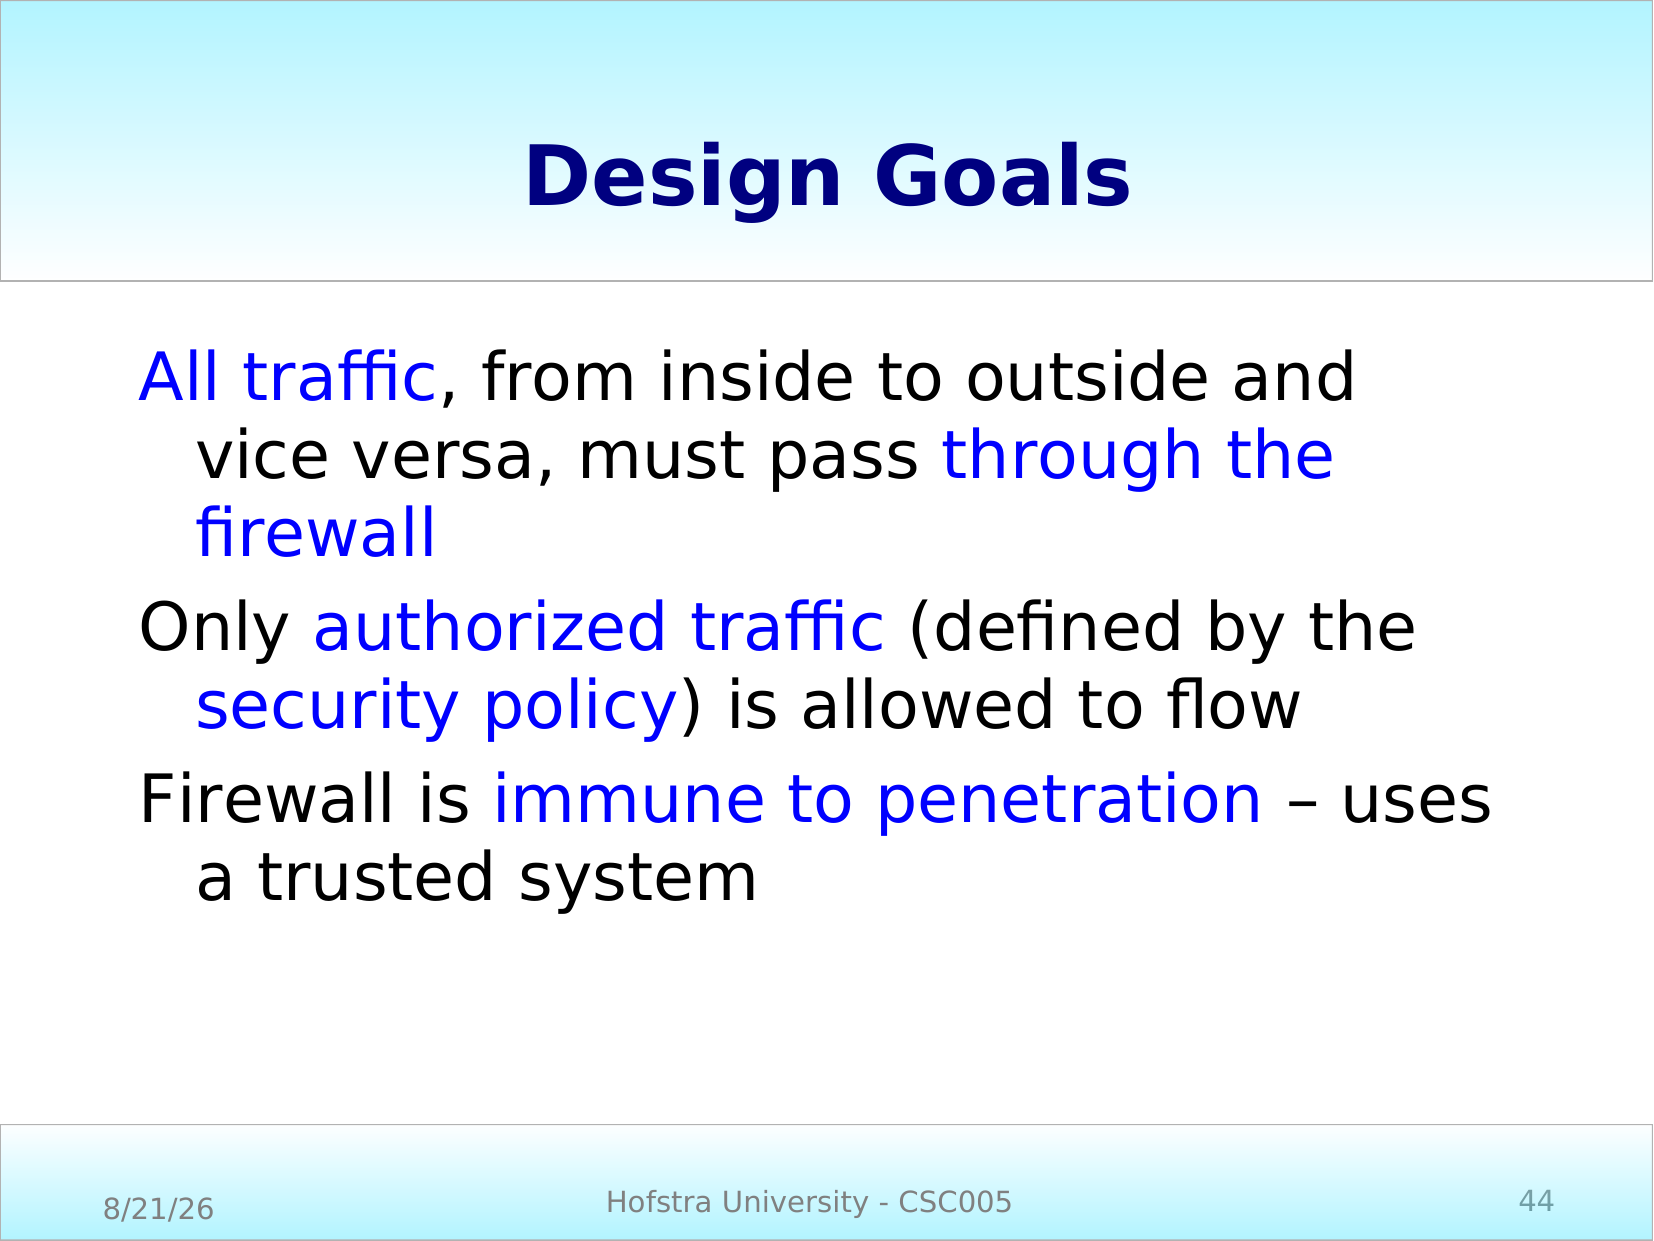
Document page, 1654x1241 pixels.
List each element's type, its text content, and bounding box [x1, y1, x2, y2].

list All traffic, from inside to outside and vice versa, must pass through the firewall Only authorized traffic (defined by the security policy) is allowed to flow Firewall is immune to penetration – uses a trusted system [123, 330, 1529, 1076]
title Design Goals [123, 93, 1533, 233]
